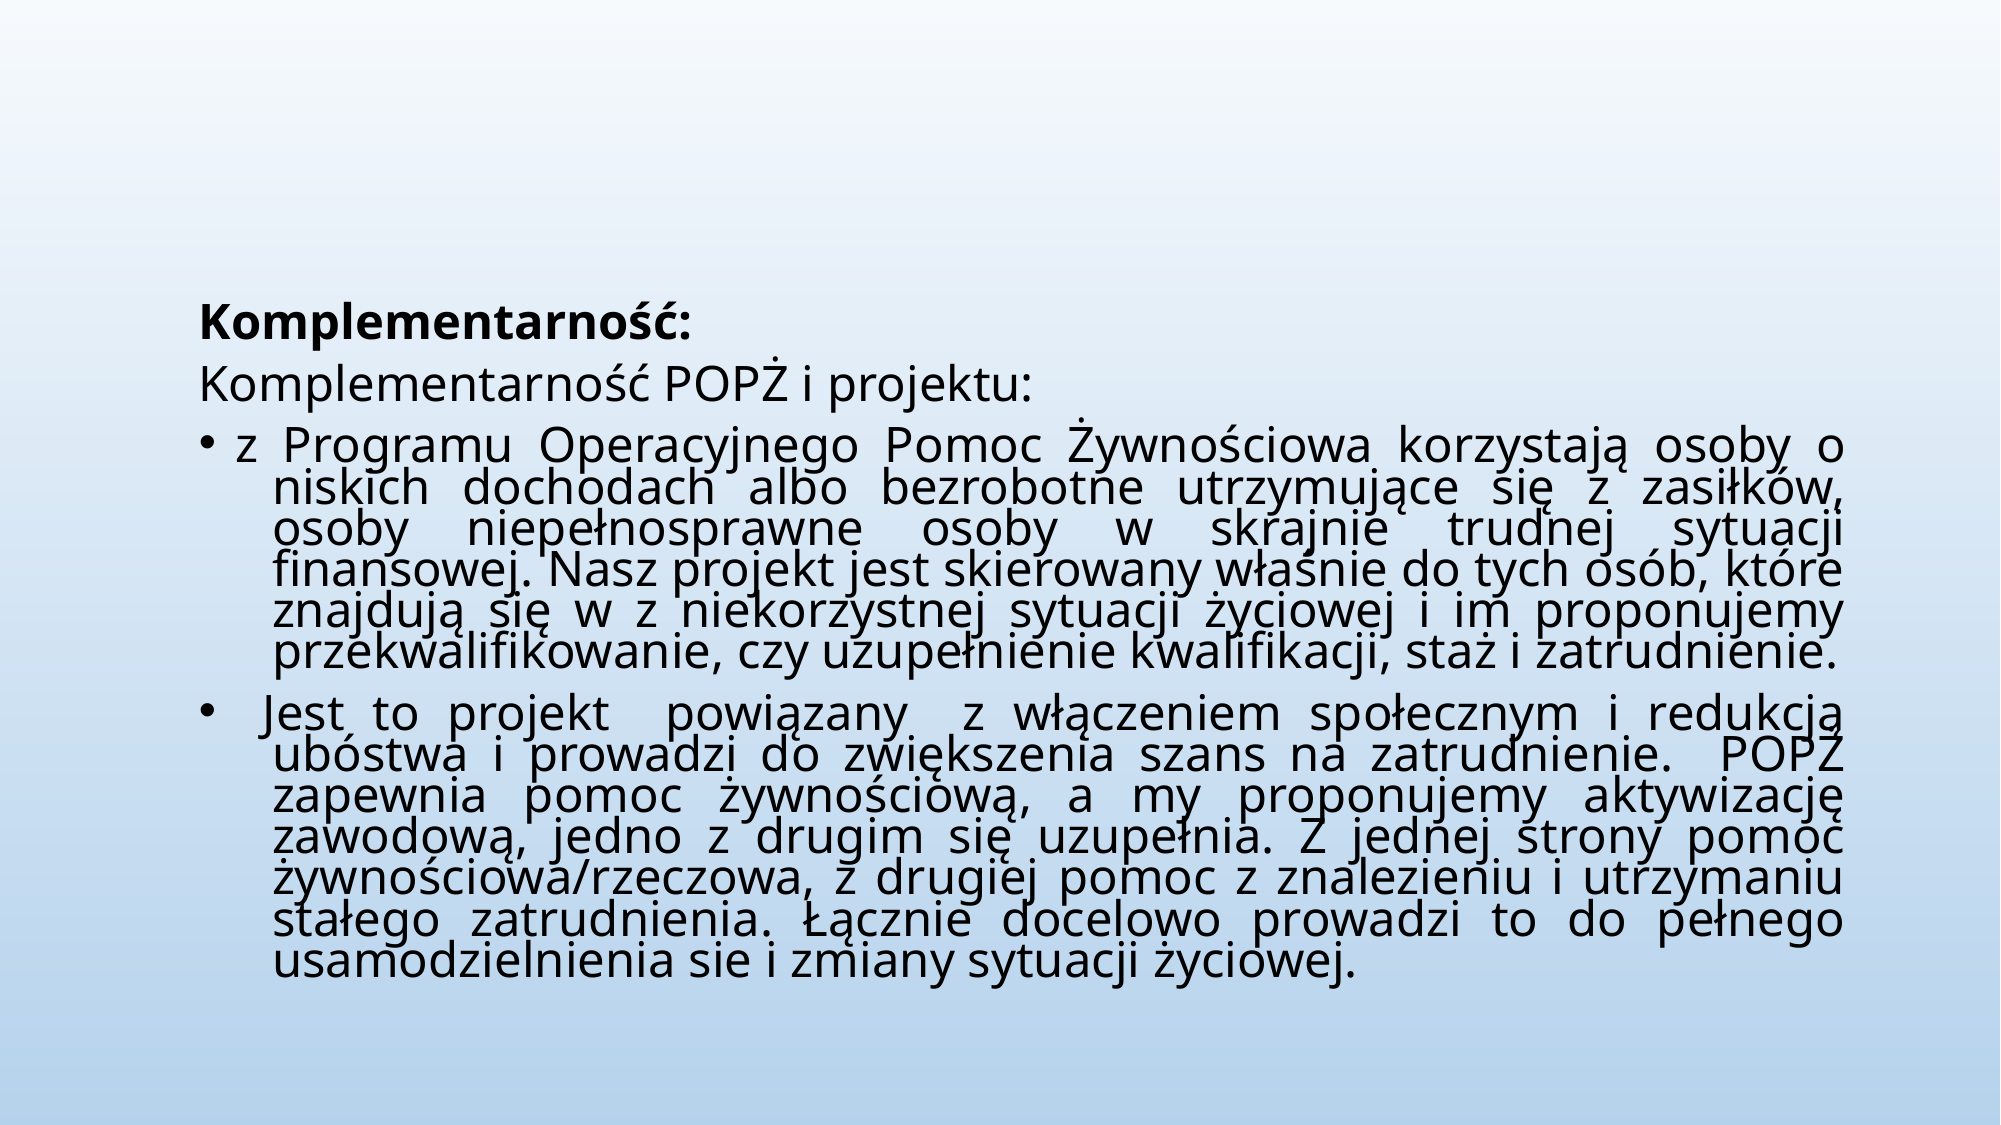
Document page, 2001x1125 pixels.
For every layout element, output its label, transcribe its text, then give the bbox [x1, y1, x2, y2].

list Komplementarność: Komplementarność POPŻ i projektu: z Programu Operacyjnego Pomoc Żywnościowa korzystają osoby o niskich dochodach albo bezrobotne utrzymujące się z zasiłków, osoby niepełnosprawne osoby w skrajnie trudnej sytuacji finansowej. Nasz projekt jest skierowany właśnie do tych osób, które znajdują się w z niekorzystnej sytuacji życiowej i im proponujemy przekwalifikowanie, czy uzupełnienie kwalifikacji, staż i zatrudnienie. Jest to projekt powiązany z włączeniem społecznym i redukcją ubóstwa i prowadzi do zwiększenia szans na zatrudnienie. POPŻ zapewnia pomoc żywnościową, a my proponujemy aktywizację zawodową, jedno z drugim się uzupełnia. Z jednej strony pomoc żywnościowa/rzeczowa, z drugiej pomoc z znalezieniu i utrzymaniu stałego zatrudnienia. Łącznie docelowo prowadzi to do pełnego usamodzielnienia sie i zmiany sytuacji życiowej. [183, 299, 1863, 1014]
